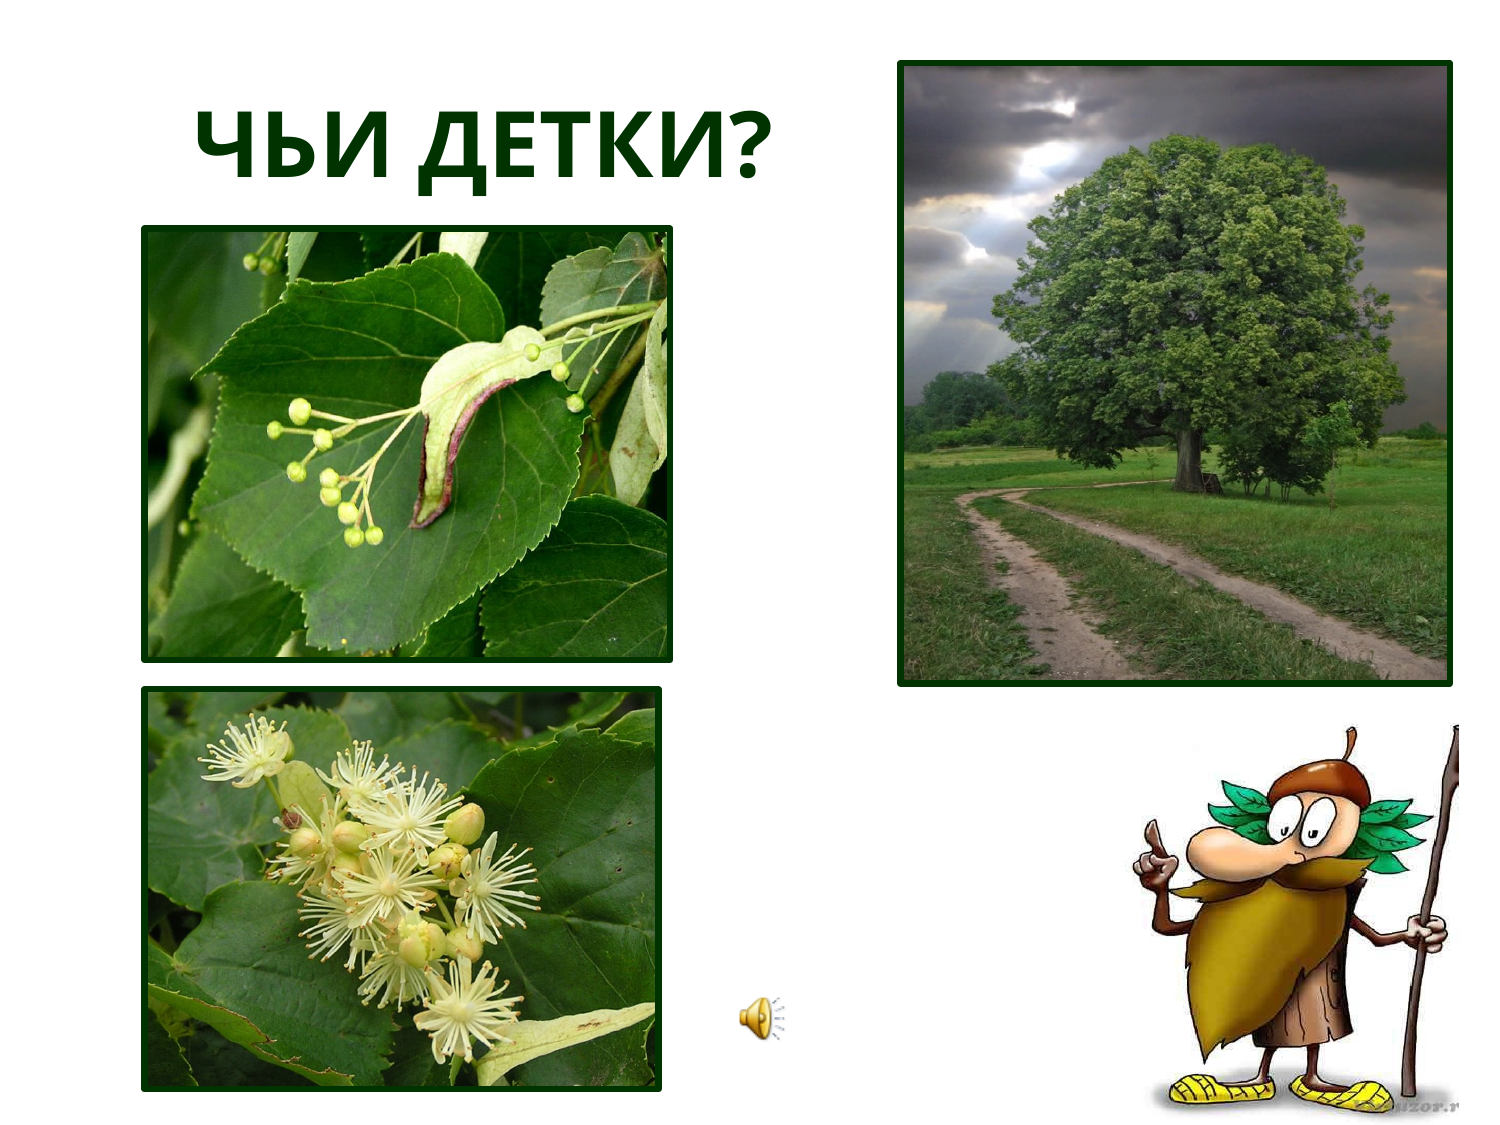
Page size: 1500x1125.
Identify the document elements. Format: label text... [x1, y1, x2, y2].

picture [147, 692, 656, 1087]
picture [1125, 715, 1459, 1125]
text_box ЧЬИ ДЕТКИ? [179, 78, 789, 203]
picture [738, 996, 789, 1046]
picture [903, 66, 1447, 681]
picture [147, 231, 668, 657]
